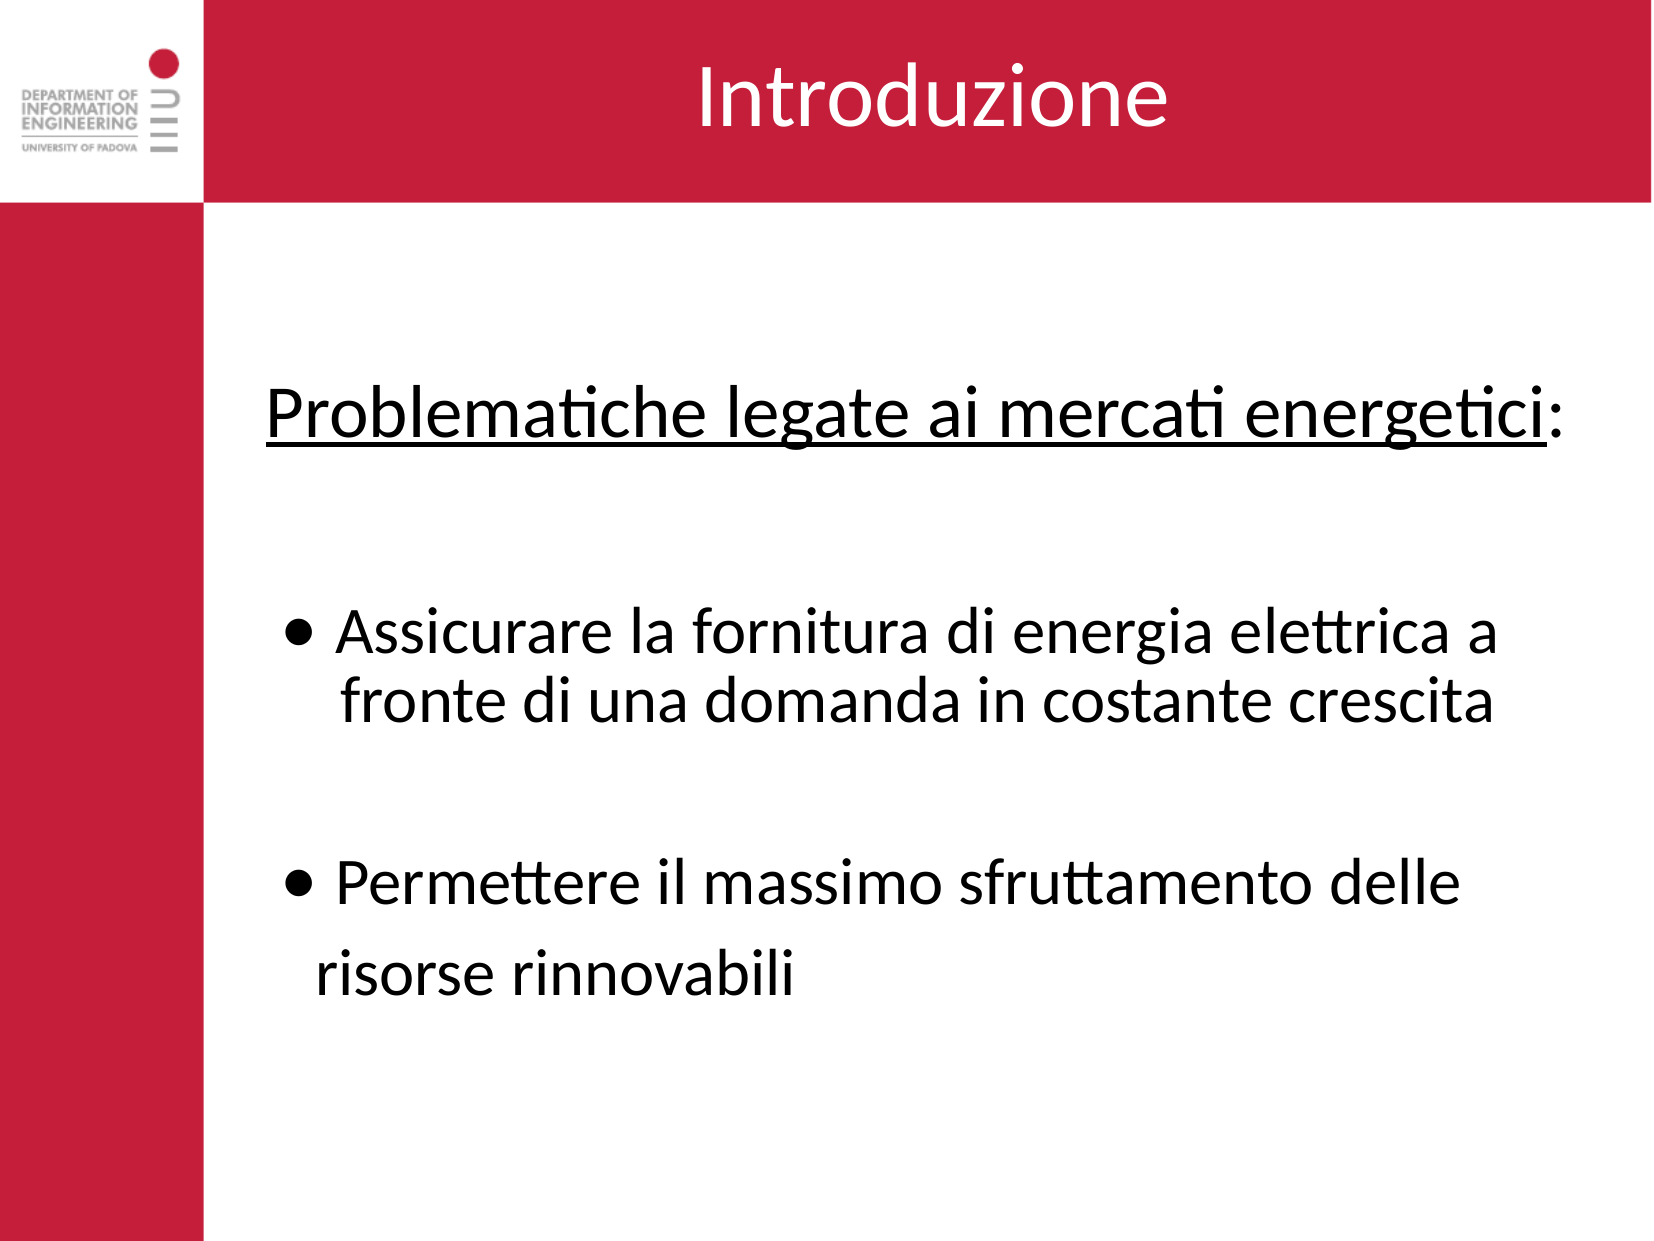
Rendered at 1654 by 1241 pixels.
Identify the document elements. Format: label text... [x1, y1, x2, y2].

picture [0, 0, 1654, 1241]
text_box [236, 531, 1595, 1063]
title Problematiche legate ai mercati energetici: [265, 305, 1600, 532]
title Introduzione [212, 0, 1654, 207]
text_box • Assicurare la fornitura di energia elettrica a fronte di una domanda in costante crescita • Permettere il massimo sfruttamento delle risorse rinnovabili [265, 590, 1625, 1063]
